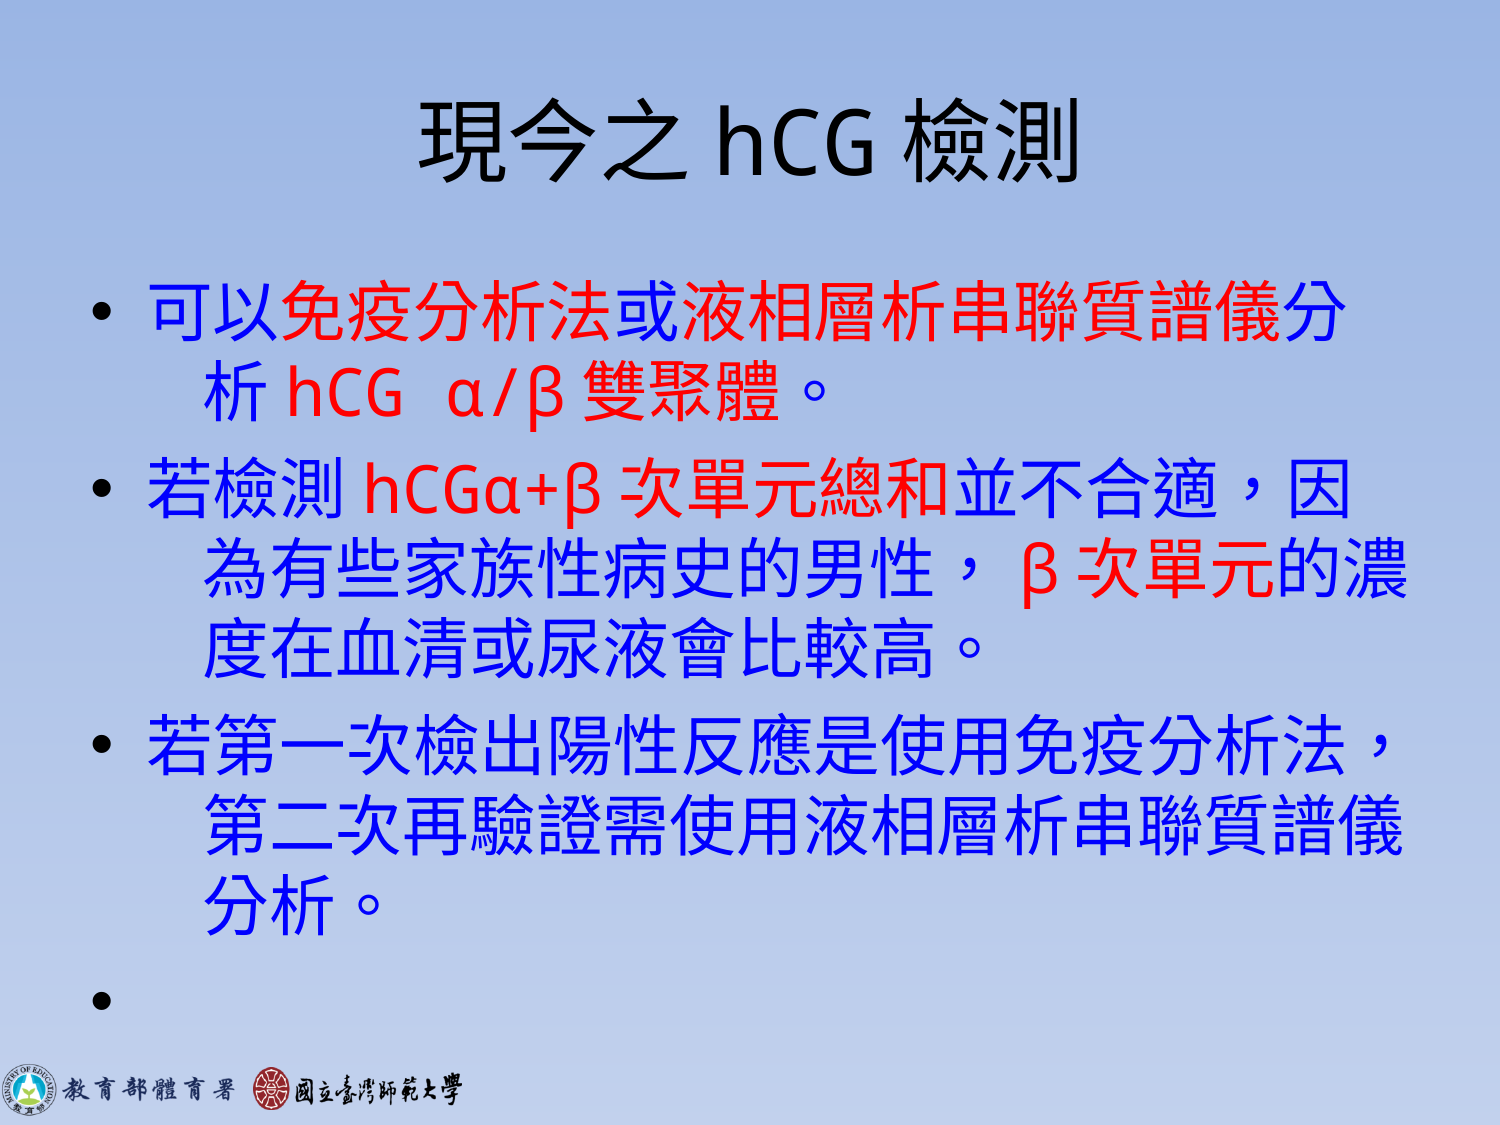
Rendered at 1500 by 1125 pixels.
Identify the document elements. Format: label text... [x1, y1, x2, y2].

title 現今之hCG檢測 [75, 45, 1426, 233]
list 可以免疫分析法或液相層析串聯質譜儀分析hCG α/β雙聚體。 若檢測hCGα+β次單元總和並不合適，因為有些家族性病史的男性，β次單元的濃度在血清或尿液會比較高。 若第一次檢出陽性反應是使用免疫分析法，第二次再驗證需使用液相層析串聯質譜儀分析。 [75, 262, 1426, 1005]
